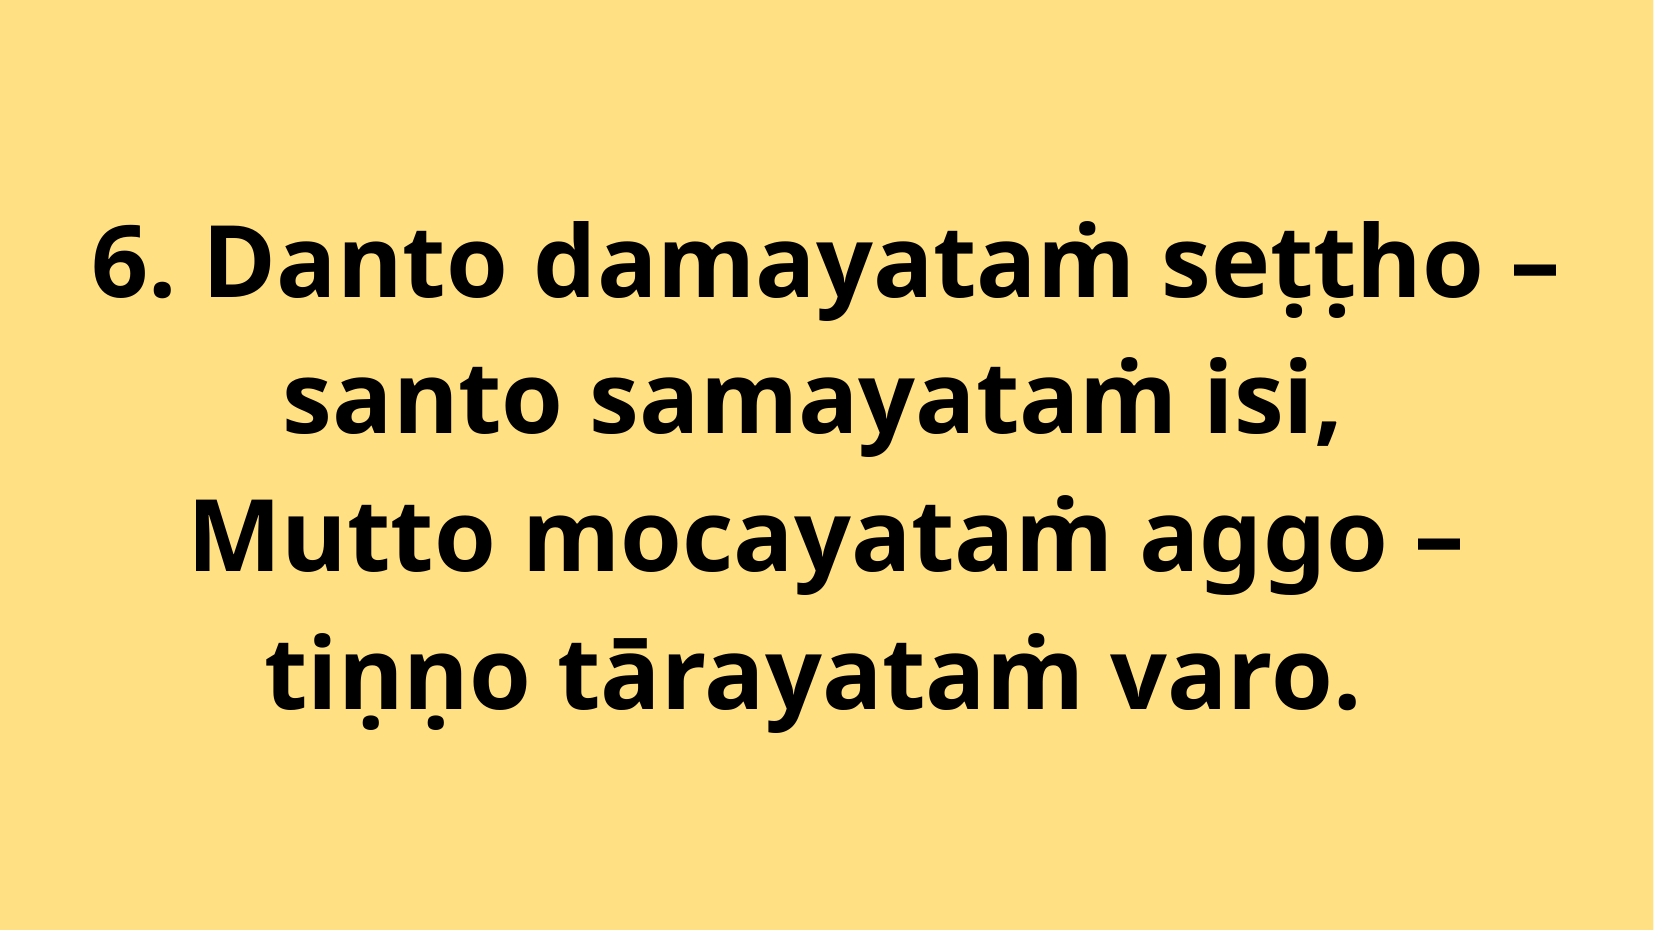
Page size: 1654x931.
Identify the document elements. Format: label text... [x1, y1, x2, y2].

subtitle 6. Danto damayataṁ seṭṭho – santo samayataṁ isi, Mutto mocayataṁ aggo – tiṇṇo tārayataṁ varo. [82, 0, 1571, 931]
